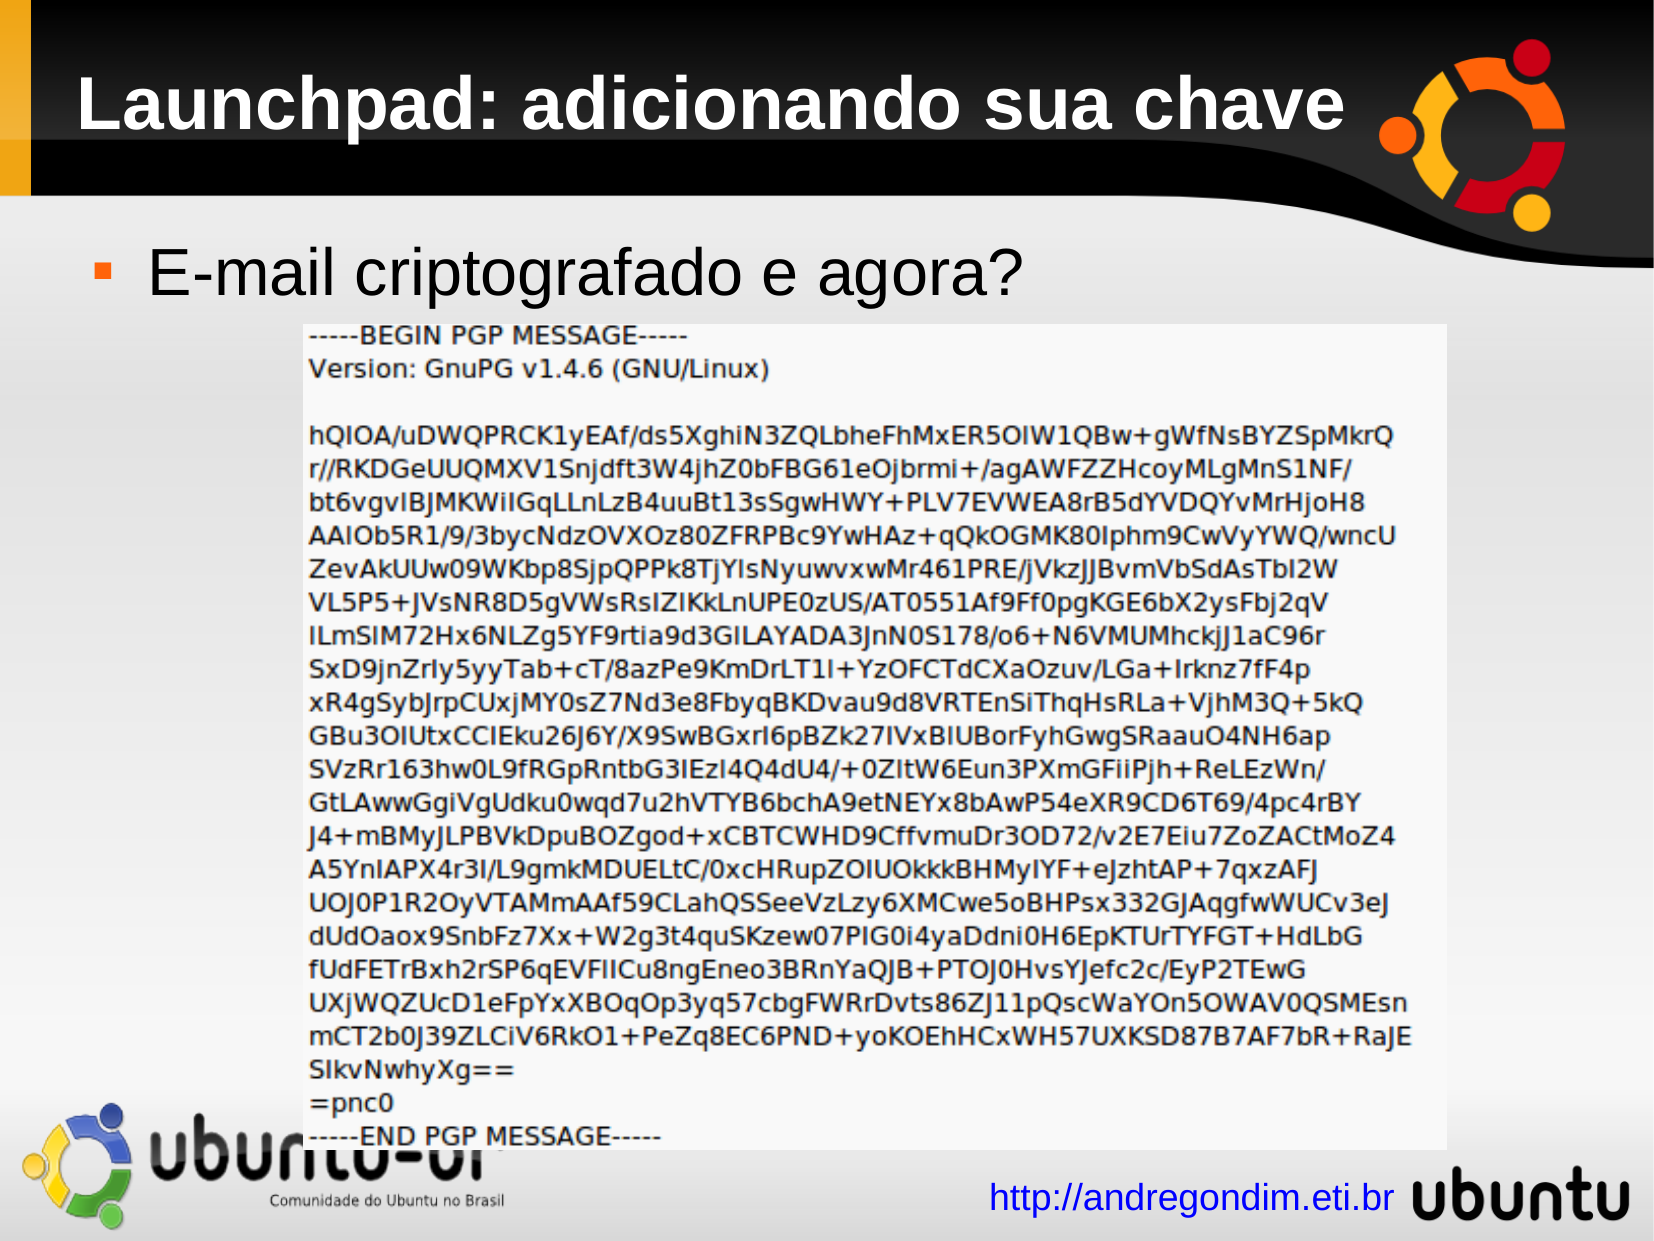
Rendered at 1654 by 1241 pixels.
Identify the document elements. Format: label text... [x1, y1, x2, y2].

title Launchpad: adicionando sua chave [76, 7, 1565, 200]
picture [0, 0, 1654, 1241]
list E-mail criptografado e agora? [76, 234, 1565, 1093]
